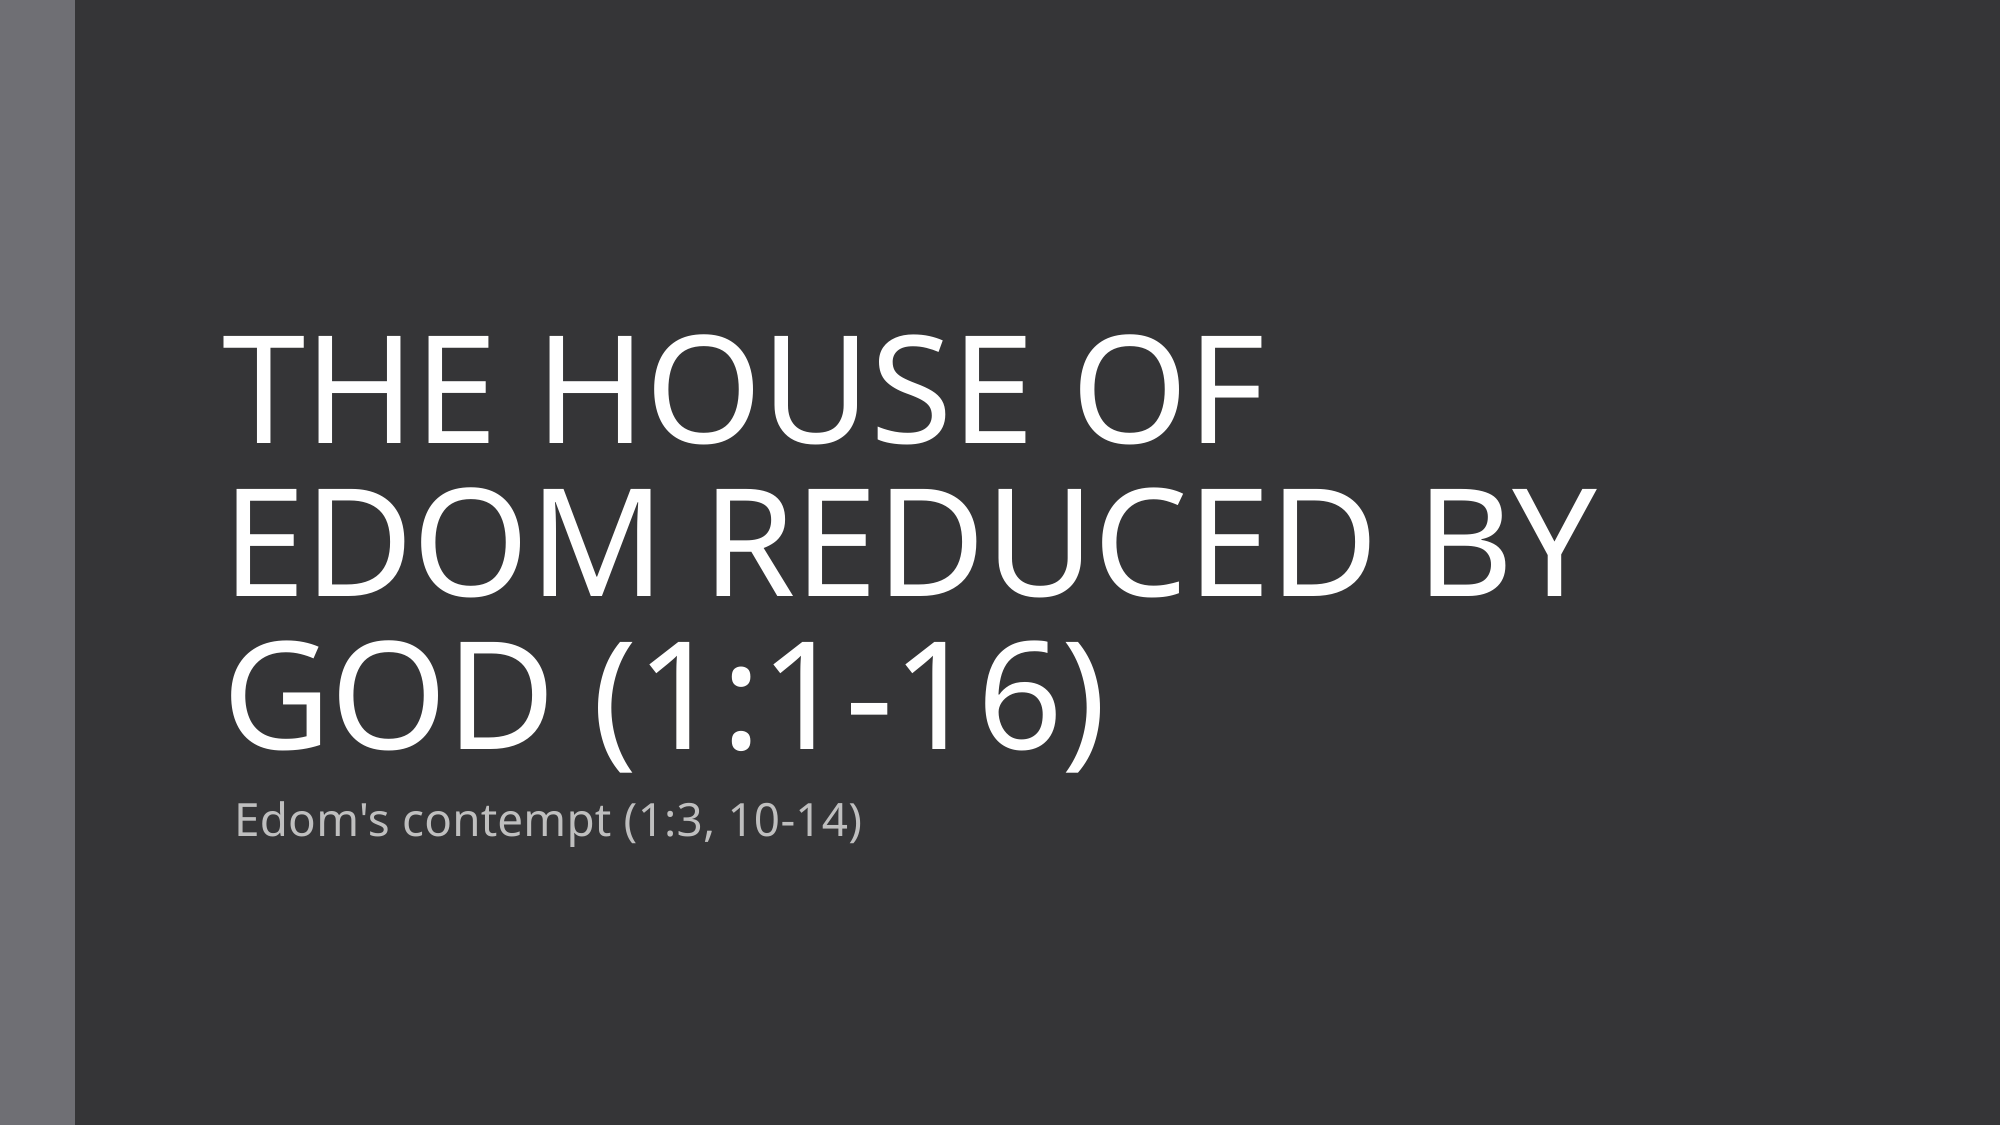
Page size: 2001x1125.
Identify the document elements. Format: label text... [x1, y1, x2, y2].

title THE HOUSE OF EDOM REDUCED BY GOD (1:1-16) [206, 124, 1752, 787]
subtitle Edom's contempt (1:3, 10-14) [206, 787, 1752, 1066]
